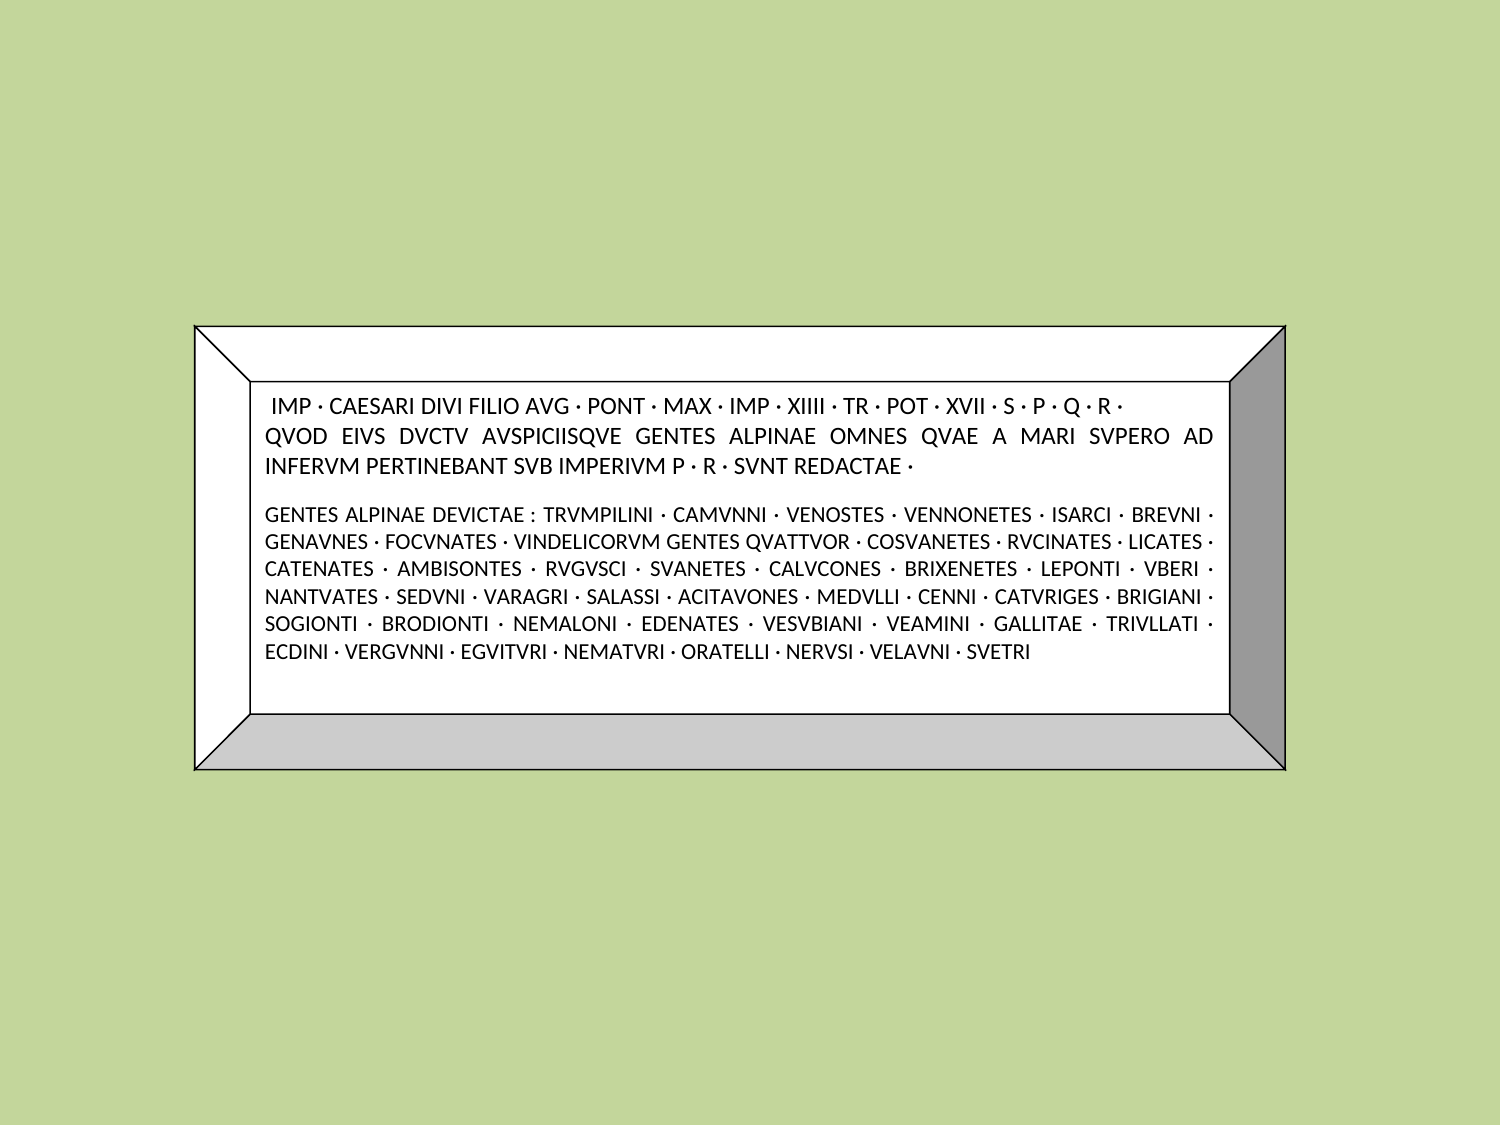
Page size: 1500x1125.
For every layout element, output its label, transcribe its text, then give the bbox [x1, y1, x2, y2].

text_box IMP · CAESARI DIVI FILIO AVG · PONT · MAX · IMP · XIIII · TR · POT · XVII · S · P · Q · R · QVOD EIVS DVCTV AVSPICIISQVE GENTES ALPINAE OMNES QVAE A MARI SVPERO AD INFERVM PERTINEBANT SVB IMPERIVM P · R · SVNT REDACTAE · GENTES ALPINAE DEVICTAE : TRVMPILINI · CAMVNNI · VENOSTES · VENNONETES · ISARCI · BREVNI · GENAVNES · FOCVNATES · VINDELICORVM GENTES QVATTVOR · COSVANETES · RVCINATES · LICATES · CATENATES · AMBISONTES · RVGVSCI · SVANETES · CALVCONES · BRIXENETES · LEPONTI · VBERI · NANTVATES · SEDVNI · VARAGRI · SALASSI · ACITAVONES · MEDVLLI · CENNI · CATVRIGES · BRIGIANI · SOGIONTI · BRODIONTI · NEMALONI · EDENATES · VESVBIANI · VEAMINI · GALLITAE · TRIVLLATI · ECDINI · VERGVNNI · EGVITVRI · NEMATVRI · ORATELLI · NERVSI · VELAVNI · SVETRI [251, 382, 1229, 714]
